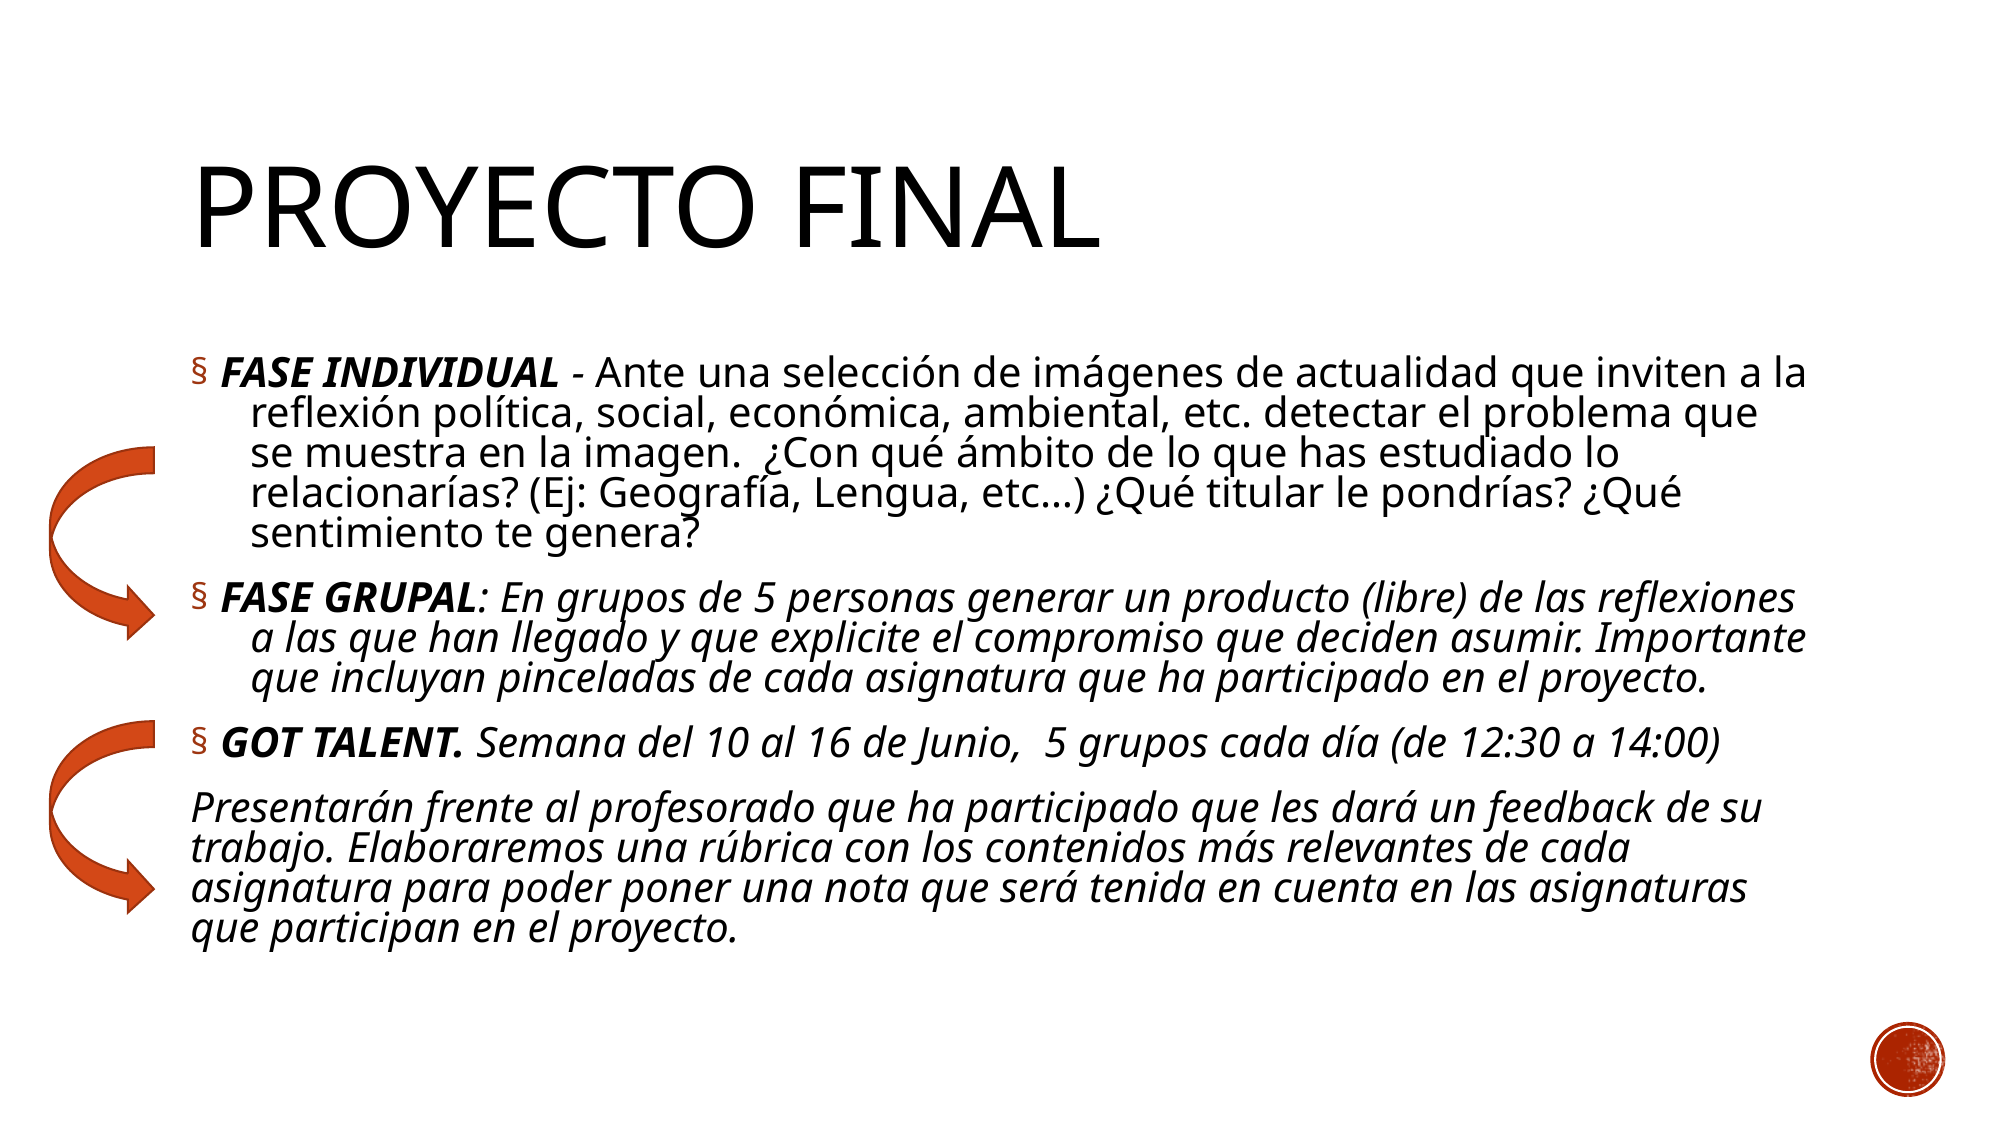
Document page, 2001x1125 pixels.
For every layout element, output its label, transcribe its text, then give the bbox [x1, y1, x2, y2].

text_box [50, 447, 154, 639]
picture [1870, 1021, 1946, 1097]
text_box [50, 721, 154, 913]
title PROYECTO FINAL [175, 79, 1826, 344]
list FASE INDIVIDUAL - Ante una selección de imágenes de actualidad que inviten a la reflexión política, social, económica, ambiental, etc. detectar el problema que se muestra en la imagen. ¿Con qué ámbito de lo que has estudiado lo relacionarías? (Ej: Geografía, Lengua, etc…) ¿Qué titular le pondrías? ¿Qué sentimiento te genera? FASE GRUPAL: En grupos de 5 personas generar un producto (libre) de las reflexiones a las que han llegado y que explicite el compromiso que deciden asumir. Importante que incluyan pinceladas de cada asignatura que ha participado en el proyecto. GOT TALENT. Semana del 10 al 16 de Junio, 5 grupos cada día (de 12:30 a 14:00) Presentarán frente al profesorado que ha participado que les dará un feedback de su trabajo. Elaboraremos una rúbrica con los contenidos más relevantes de cada asignatura para poder poner una nota que será tenida en cuenta en las asignaturas que participan en el proyecto. [175, 348, 1826, 1013]
